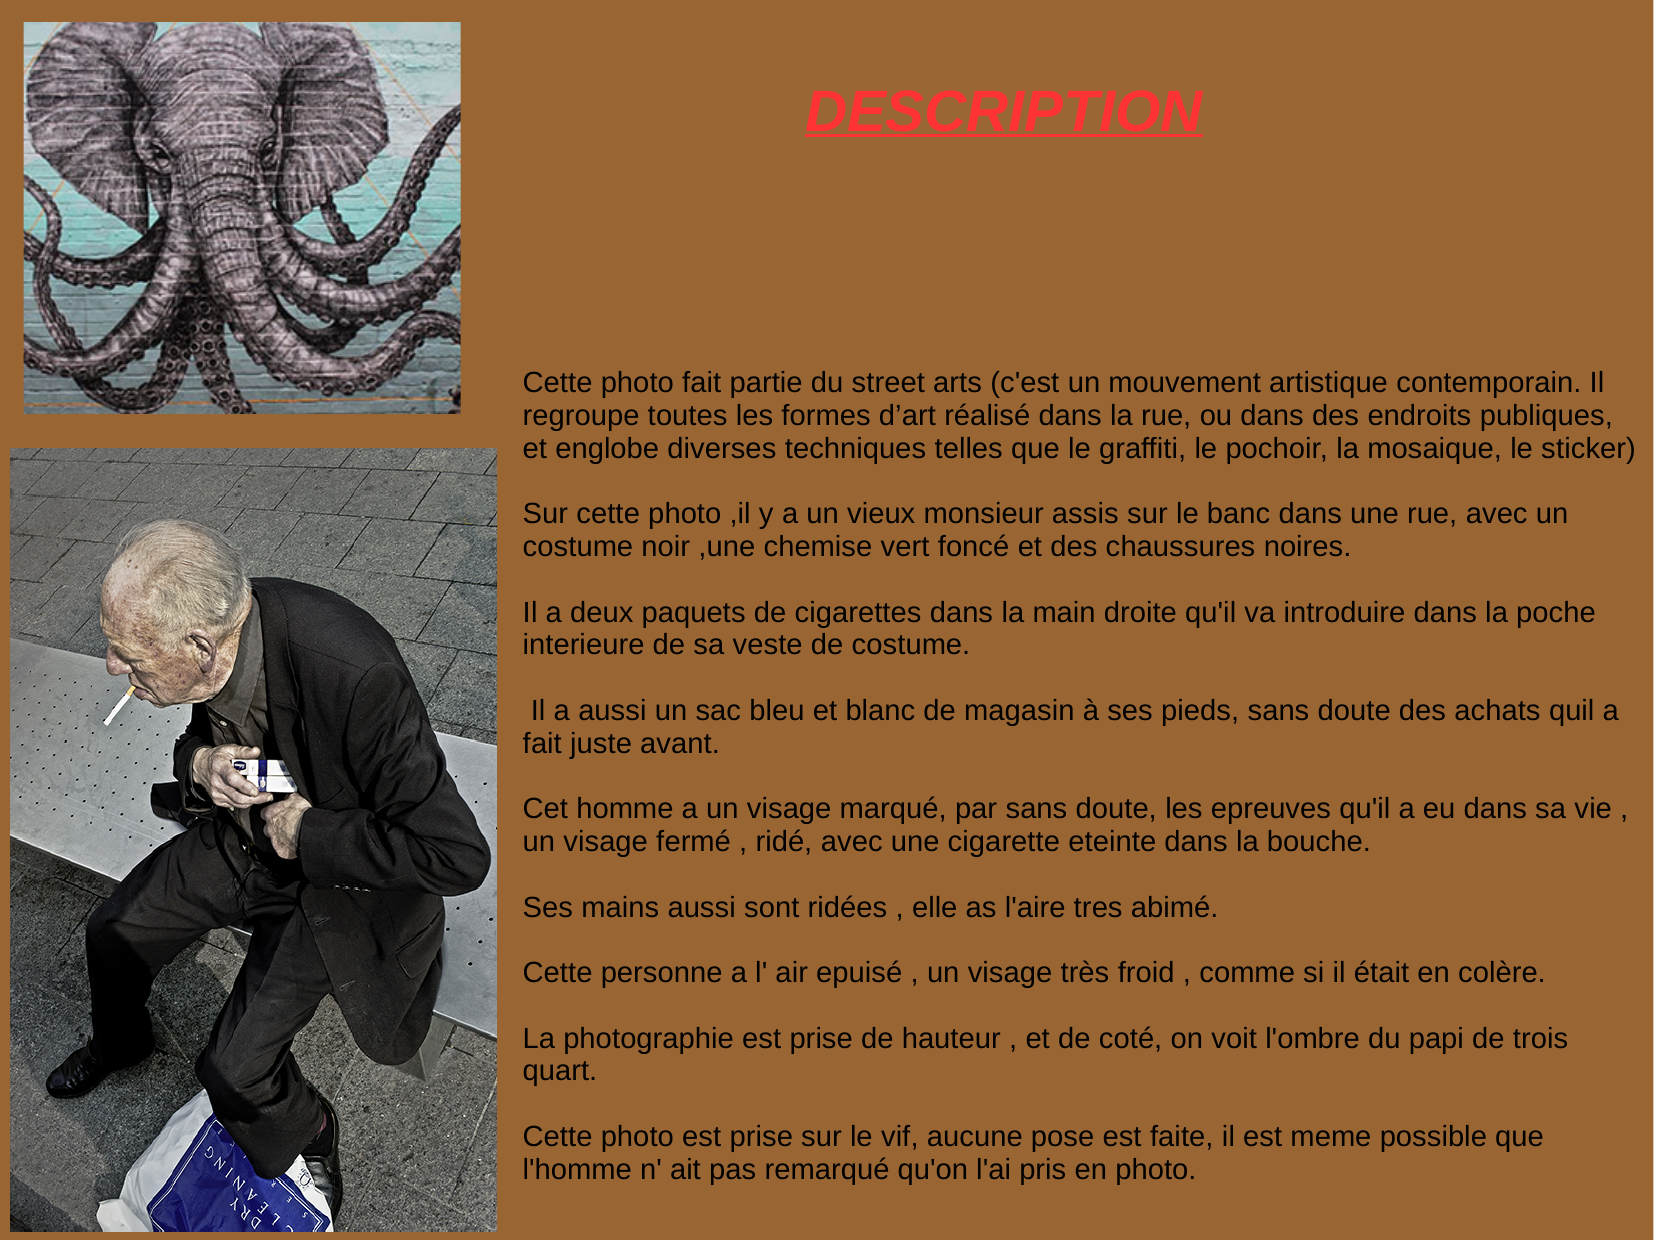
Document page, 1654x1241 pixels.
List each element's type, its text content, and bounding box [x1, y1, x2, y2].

text_box [23, 22, 461, 414]
picture [10, 448, 497, 1232]
text_box Cette photo fait partie du street arts (c'est un mouvement artistique contemporain. Il regroupe toutes les formes d’art réalisé dans la rue, ou dans des endroits publiques, et englobe diverses techniques telles que le graffiti, le pochoir, la mosaique, le sticker) Sur cette photo ,il y a un vieux monsieur assis sur le banc dans une rue, avec un costume noir ,une chemise vert foncé et des chaussures noires. Il a deux paquets de cigarettes dans la main droite qu'il va introduire dans la poche interieure de sa veste de costume. Il a aussi un sac bleu et blanc de magasin à ses pieds, sans doute des achats quil a fait juste avant. Cet homme a un visage marqué, par sans doute, les epreuves qu'il a eu dans sa vie , un visage fermé , ridé, avec une cigarette eteinte dans la bouche. Ses mains aussi sont ridées , elle as l'aire tres abimé. Cette personne a l' air epuisé , un visage très froid , comme si il était en colère. La photographie est prise de hauteur , et de coté, on voit l'ombre du papi de trois quart. Cette photo est prise sur le vif, aucune pose est faite, il est meme possible que l'homme n' ait pas remarqué qu'on l'ai pris en photo. [507, 358, 1654, 1193]
text_box DESCRIPTION [637, 70, 1371, 152]
